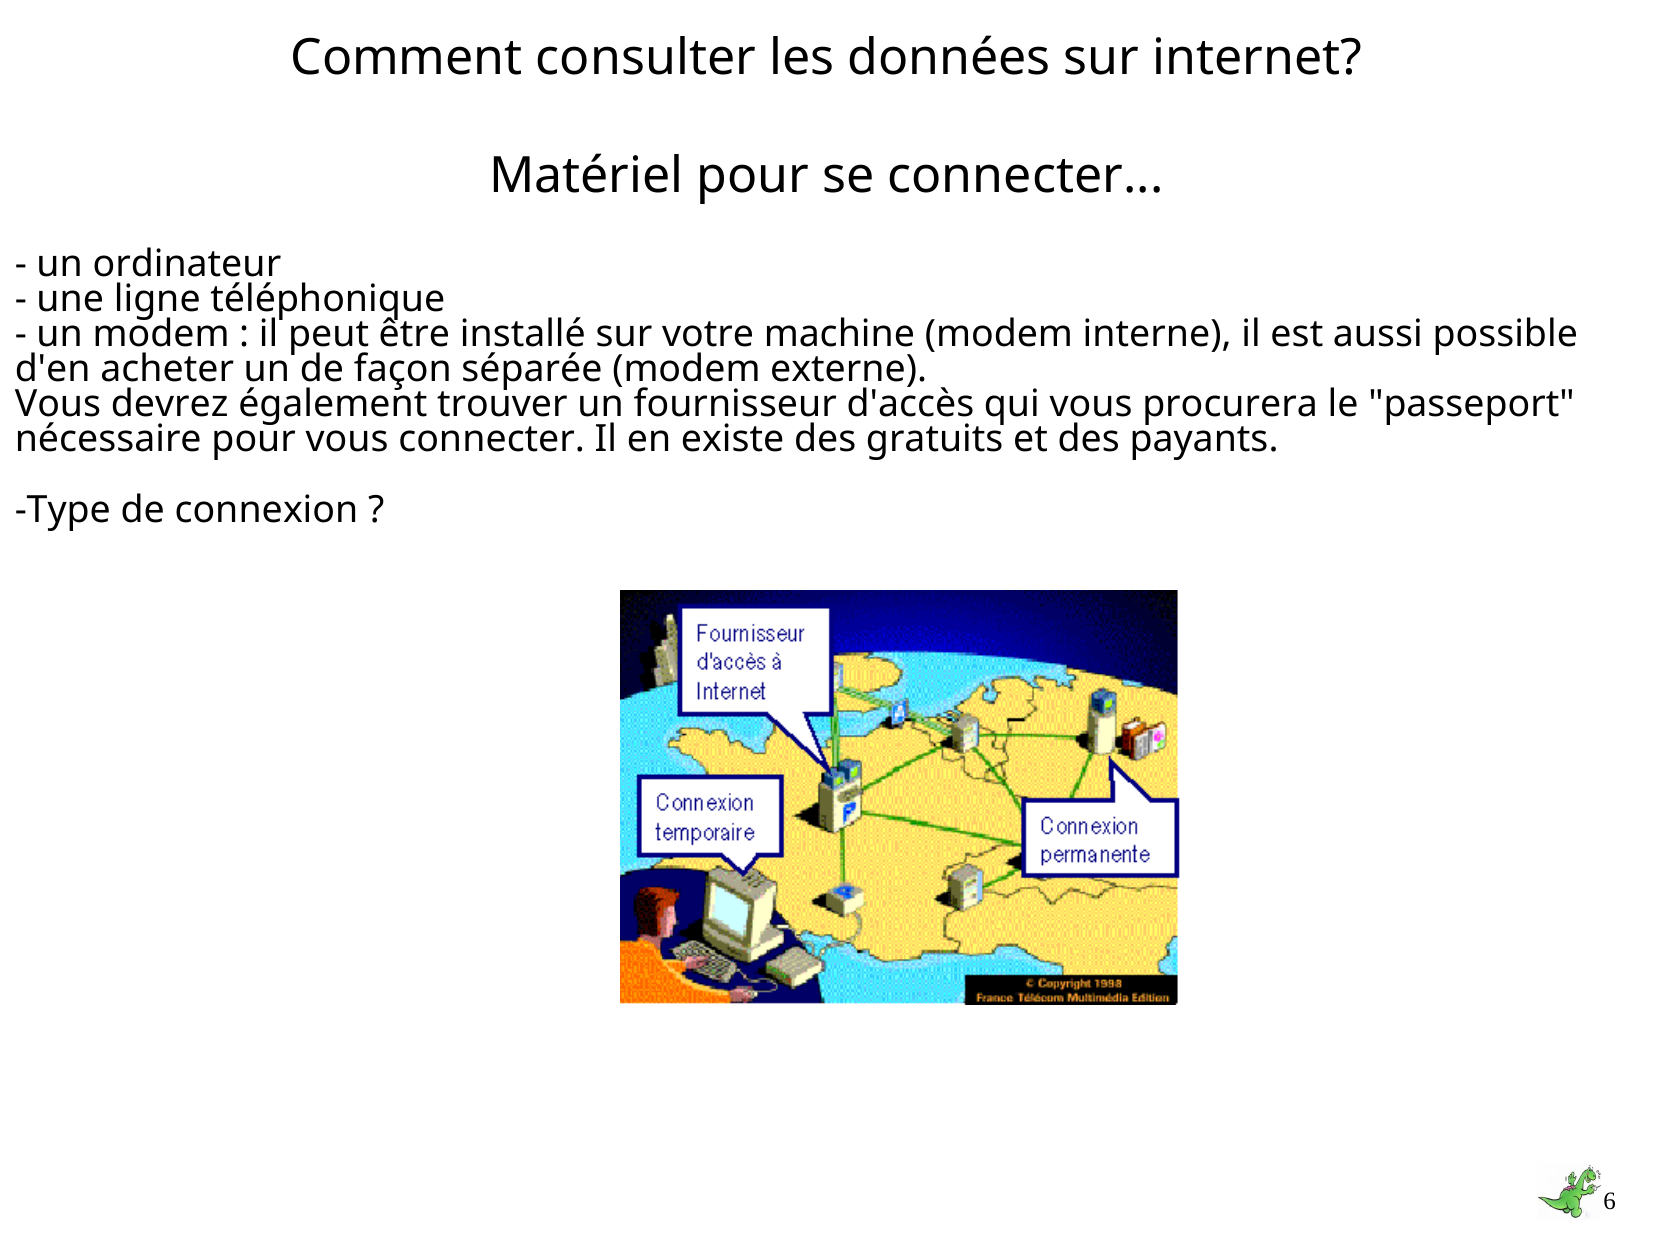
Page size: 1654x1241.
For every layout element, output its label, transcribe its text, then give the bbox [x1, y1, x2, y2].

text_box 6 [1603, 1186, 1632, 1216]
text_box Matériel pour se connecter... - un ordinateur - une ligne téléphonique - un modem : il peut être installé sur votre machine (modem interne), il est aussi possible d'en acheter un de façon séparée (modem externe). Vous devrez également trouver un fournisseur d'accès qui vous procurera le "passeport" nécessaire pour vous connecter. Il en existe des gratuits et des payants. -Type de connexion ? [0, 147, 1654, 490]
text_box Comment consulter les données sur internet? [0, 29, 1654, 115]
picture [1537, 1163, 1601, 1220]
picture [620, 590, 1181, 1005]
